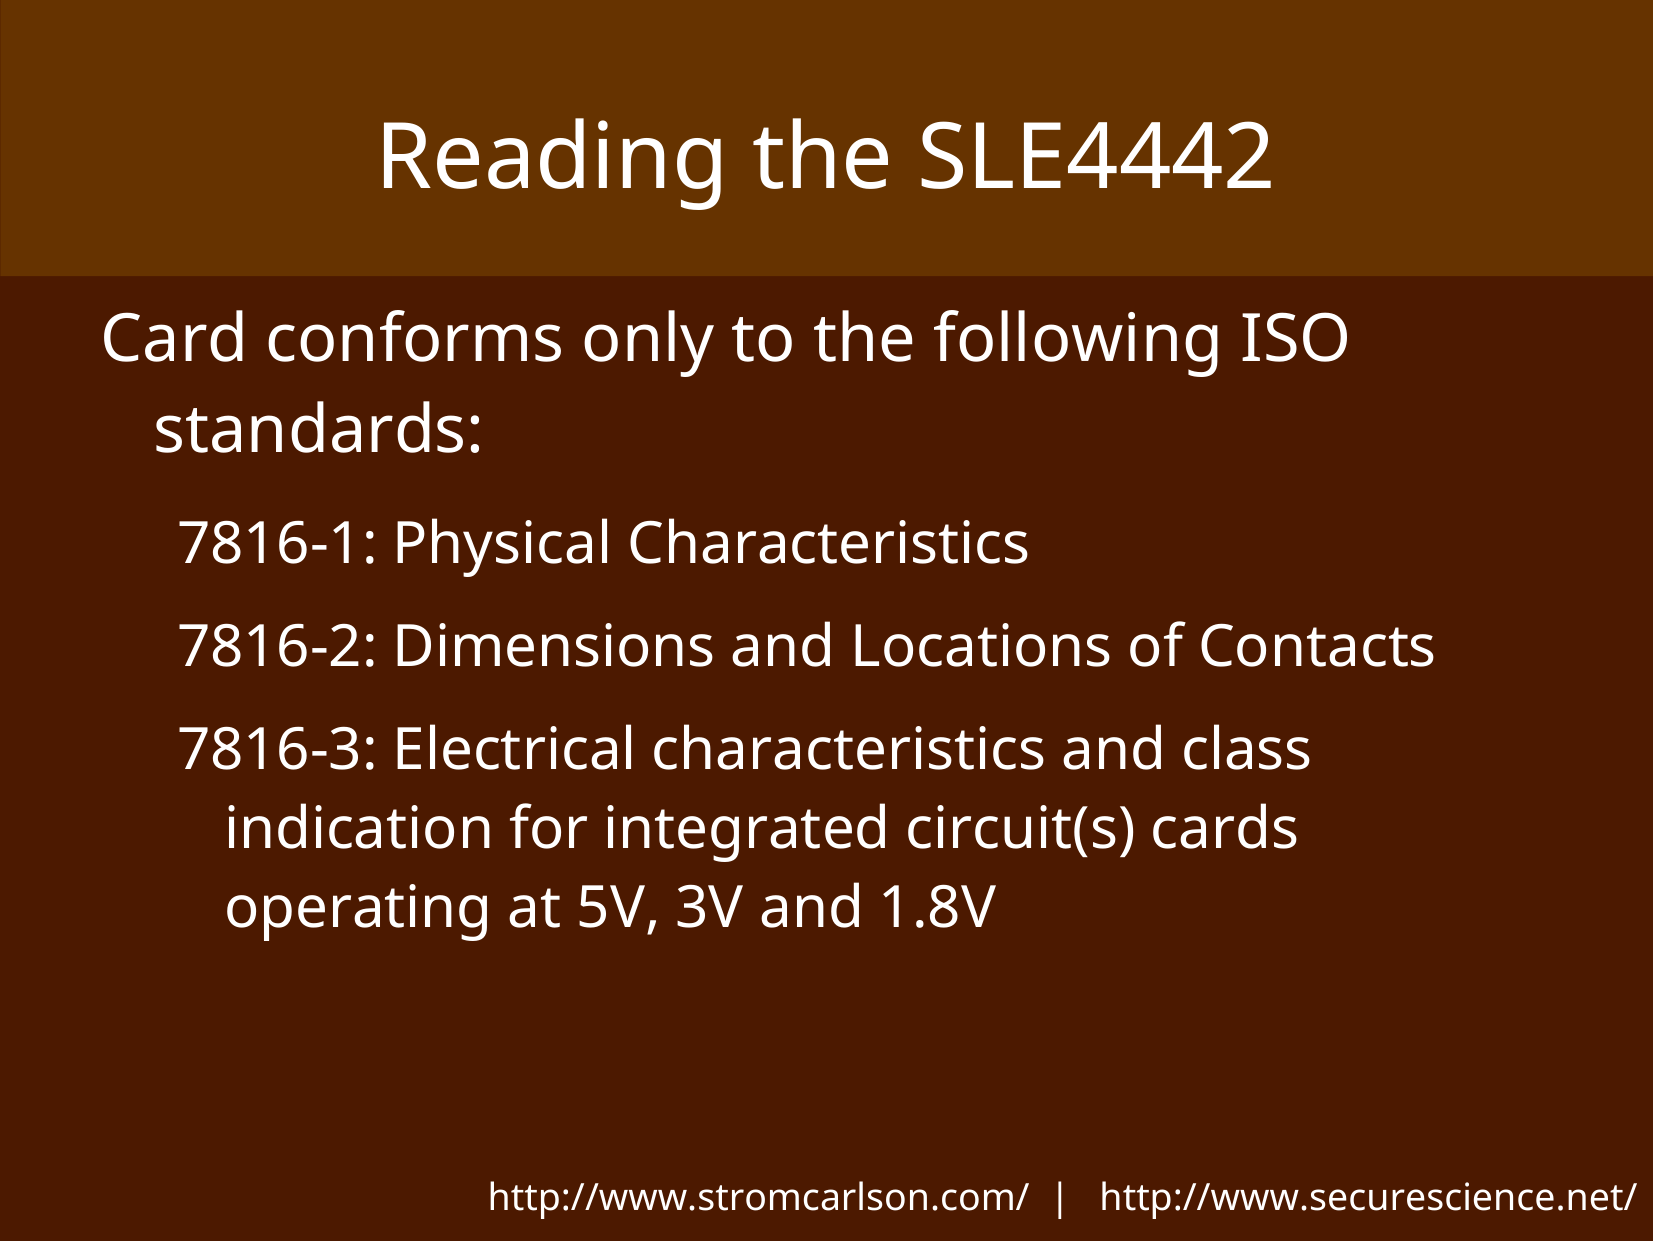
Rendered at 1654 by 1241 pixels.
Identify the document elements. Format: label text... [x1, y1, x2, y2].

list Card conforms only to the following ISO standards: 7816-1: Physical Characteristics 7816-2: Dimensions and Locations of Contacts 7816-3: Electrical characteristics and class indication for integrated circuit(s) cards operating at 5V, 3V and 1.8V [82, 290, 1571, 1109]
title Reading the SLE4442 [82, 49, 1571, 257]
